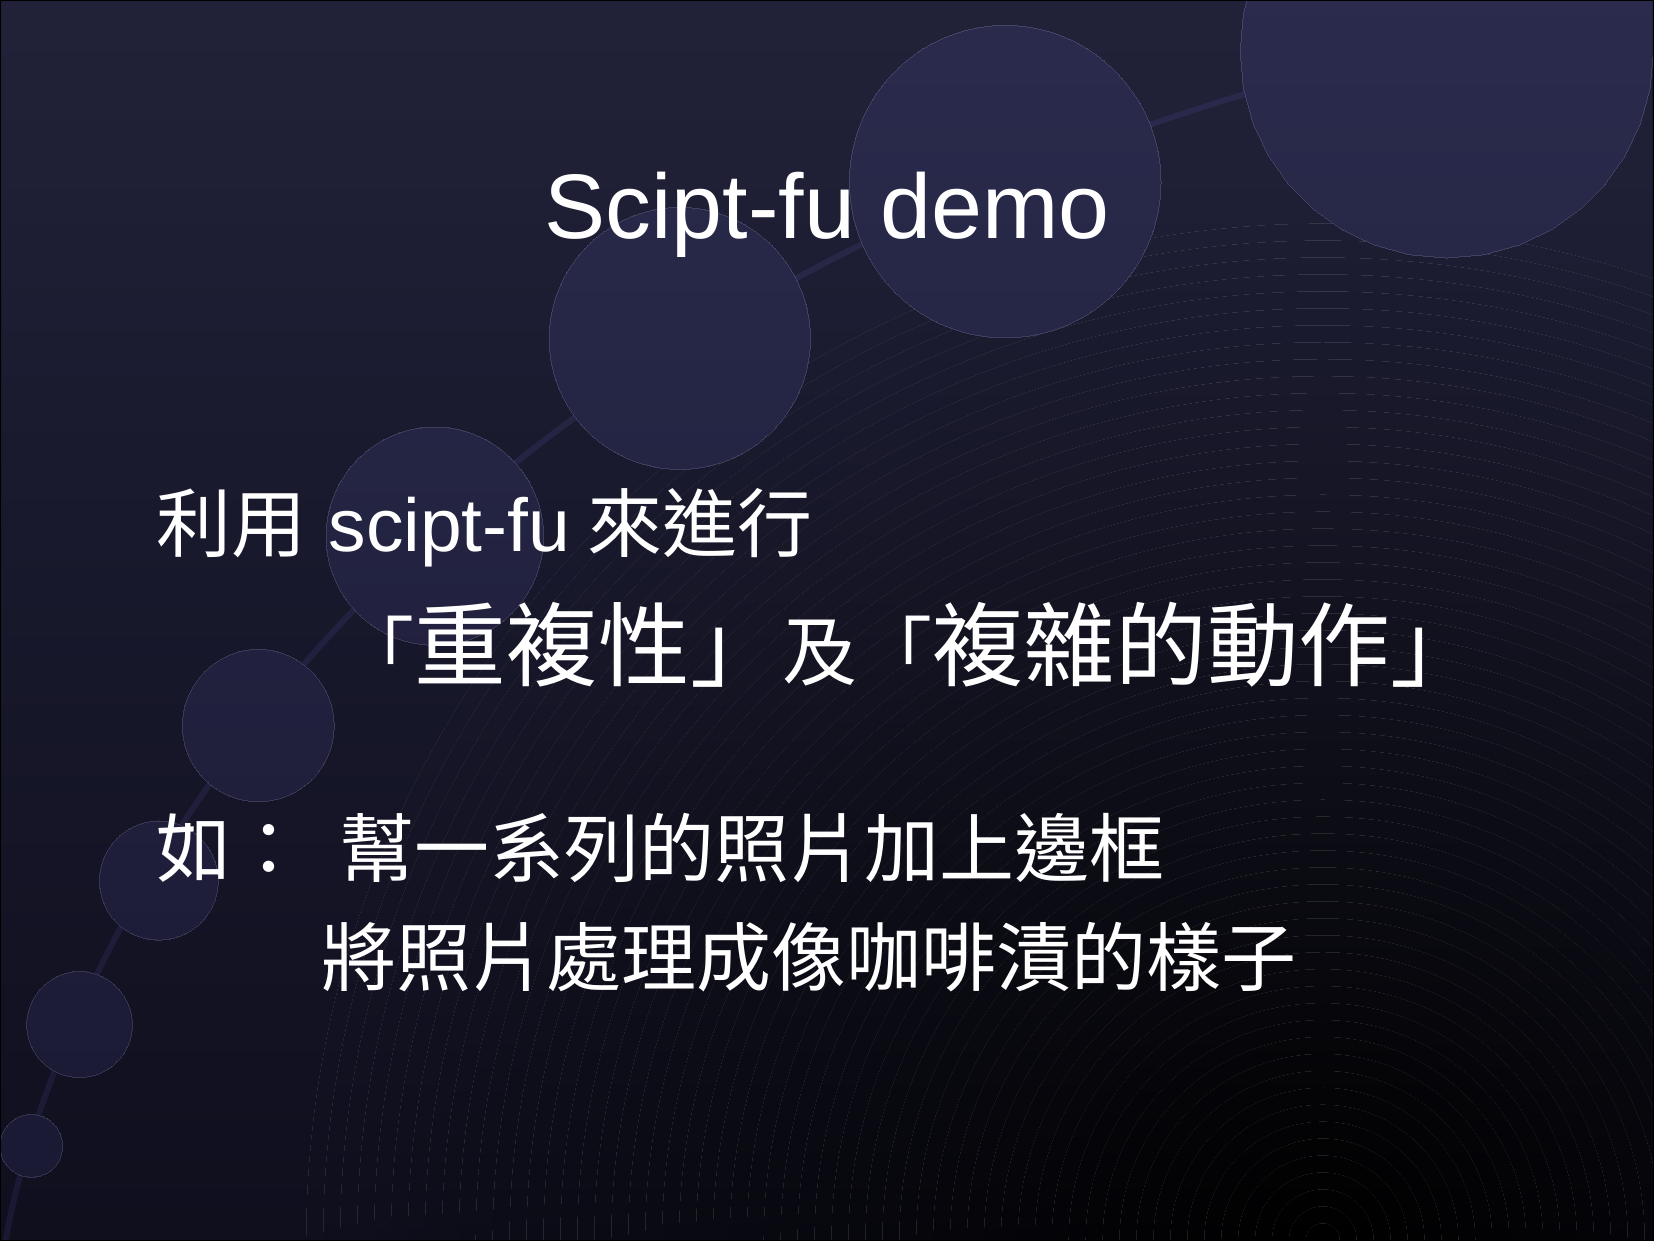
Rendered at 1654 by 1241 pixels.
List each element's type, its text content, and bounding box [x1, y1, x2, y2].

subtitle 利用scipt-fu來進行 「重複性」及「複雜的動作」 如： 幫一系列的照片加上邊框 將照片處理成像咖啡漬的樣子 [121, 344, 1534, 1127]
title Scipt-fu demo [121, 102, 1534, 311]
